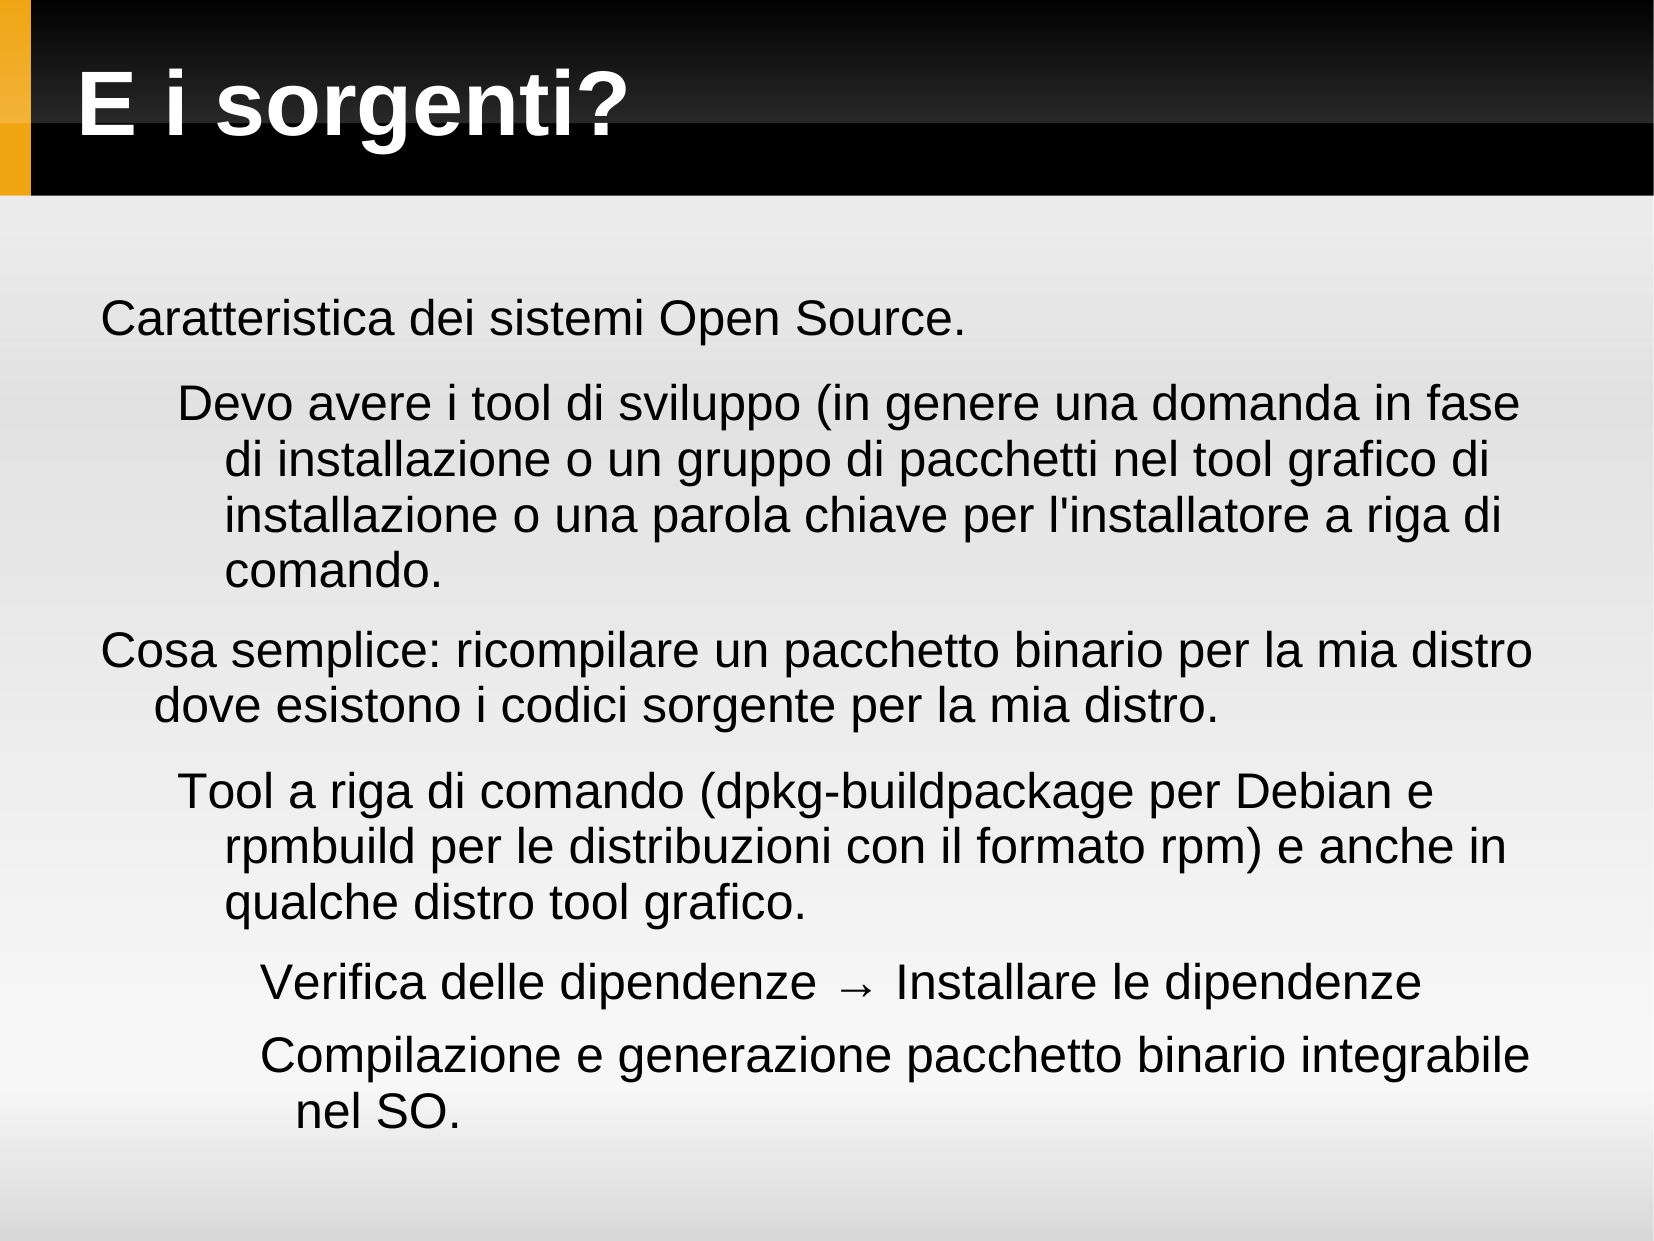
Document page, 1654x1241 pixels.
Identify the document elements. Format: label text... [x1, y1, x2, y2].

list Caratteristica dei sistemi Open Source. Devo avere i tool di sviluppo (in genere una domanda in fase di installazione o un gruppo di pacchetti nel tool grafico di installazione o una parola chiave per l'installatore a riga di comando. Cosa semplice: ricompilare un pacchetto binario per la mia distro dove esistono i codici sorgente per la mia distro. Tool a riga di comando (dpkg-buildpackage per Debian e rpmbuild per le distribuzioni con il formato rpm) e anche in qualche distro tool grafico. Verifica delle dipendenze → Installare le dipendenze Compilazione e generazione pacchetto binario integrabile nel SO. [82, 290, 1571, 1139]
title E i sorgenti? [76, 7, 1565, 200]
picture [0, 0, 1654, 1241]
